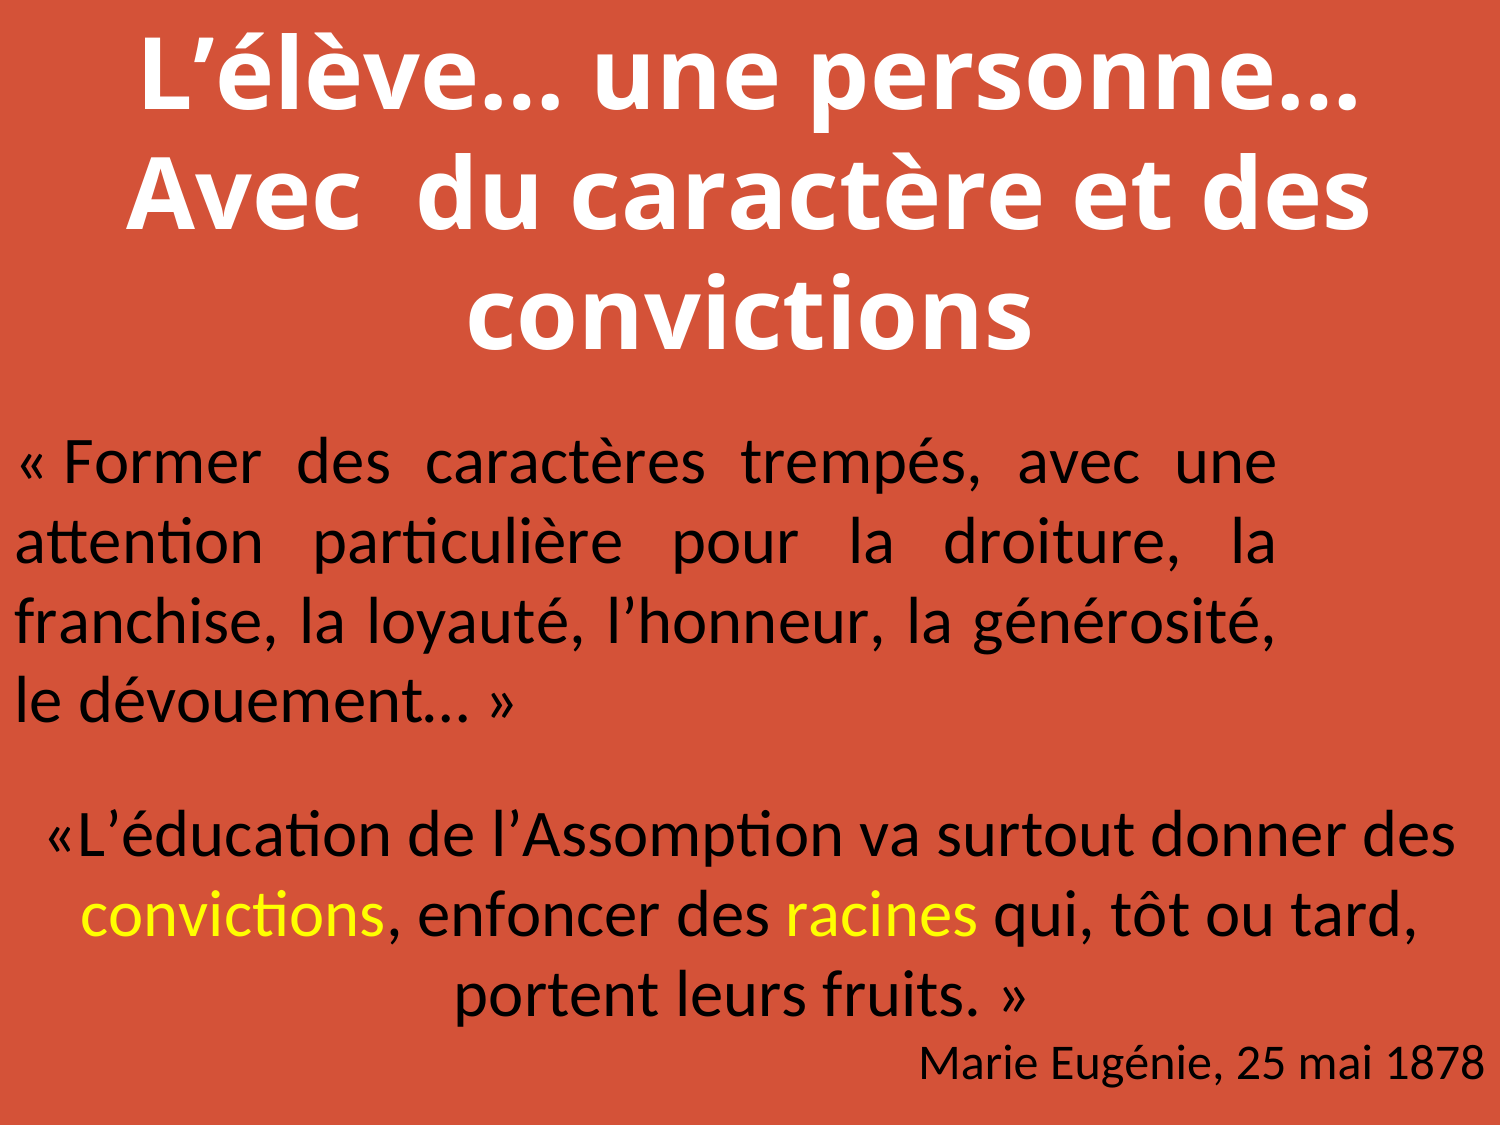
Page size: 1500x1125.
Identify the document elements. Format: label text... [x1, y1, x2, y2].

text_box « Former des caractères trempés, avec une attention particulière pour la droiture, la franchise, la loyauté, l’honneur, la générosité, le dévouement… » [0, 408, 1293, 781]
text_box «L’éducation de l’Assomption va surtout donner des convictions, enfoncer des racines qui, tôt ou tard, portent leurs fruits. » Marie Eugénie, 25 mai 1878 [0, 781, 1500, 1125]
title L’élève… une personne…Avec du caractère et des convictions [32, 0, 1468, 379]
